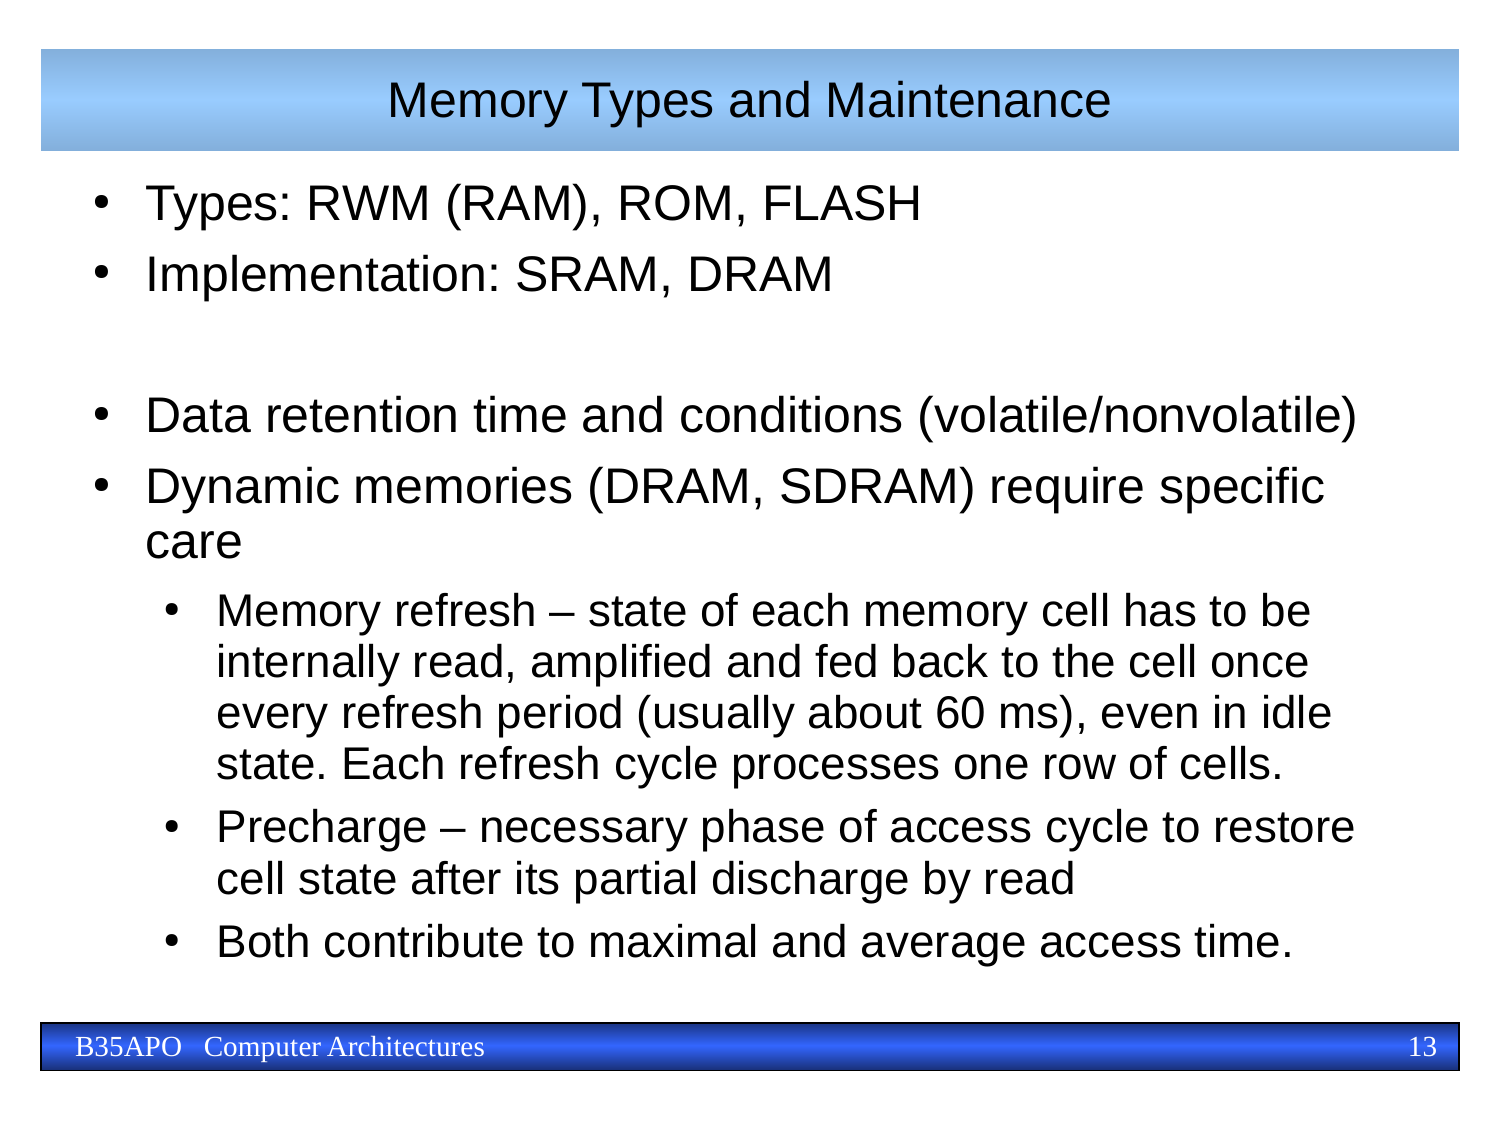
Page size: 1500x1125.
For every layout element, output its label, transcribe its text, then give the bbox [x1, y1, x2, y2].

list Types: RWM (RAM), ROM, FLASH Implementation: SRAM, DRAM Data retention time and conditions (volatile/nonvolatile) Dynamic memories (DRAM, SDRAM) require specific care Memory refresh – state of each memory cell has to be internally read, amplified and fed back to the cell once every refresh period (usually about 60 ms), even in idle state. Each refresh cycle processes one row of cells. Precharge – necessary phase of access cycle to restore cell state after its partial discharge by read Both contribute to maximal and average access time. [75, 174, 1425, 1000]
title Memory Types and Maintenance [41, 49, 1459, 151]
